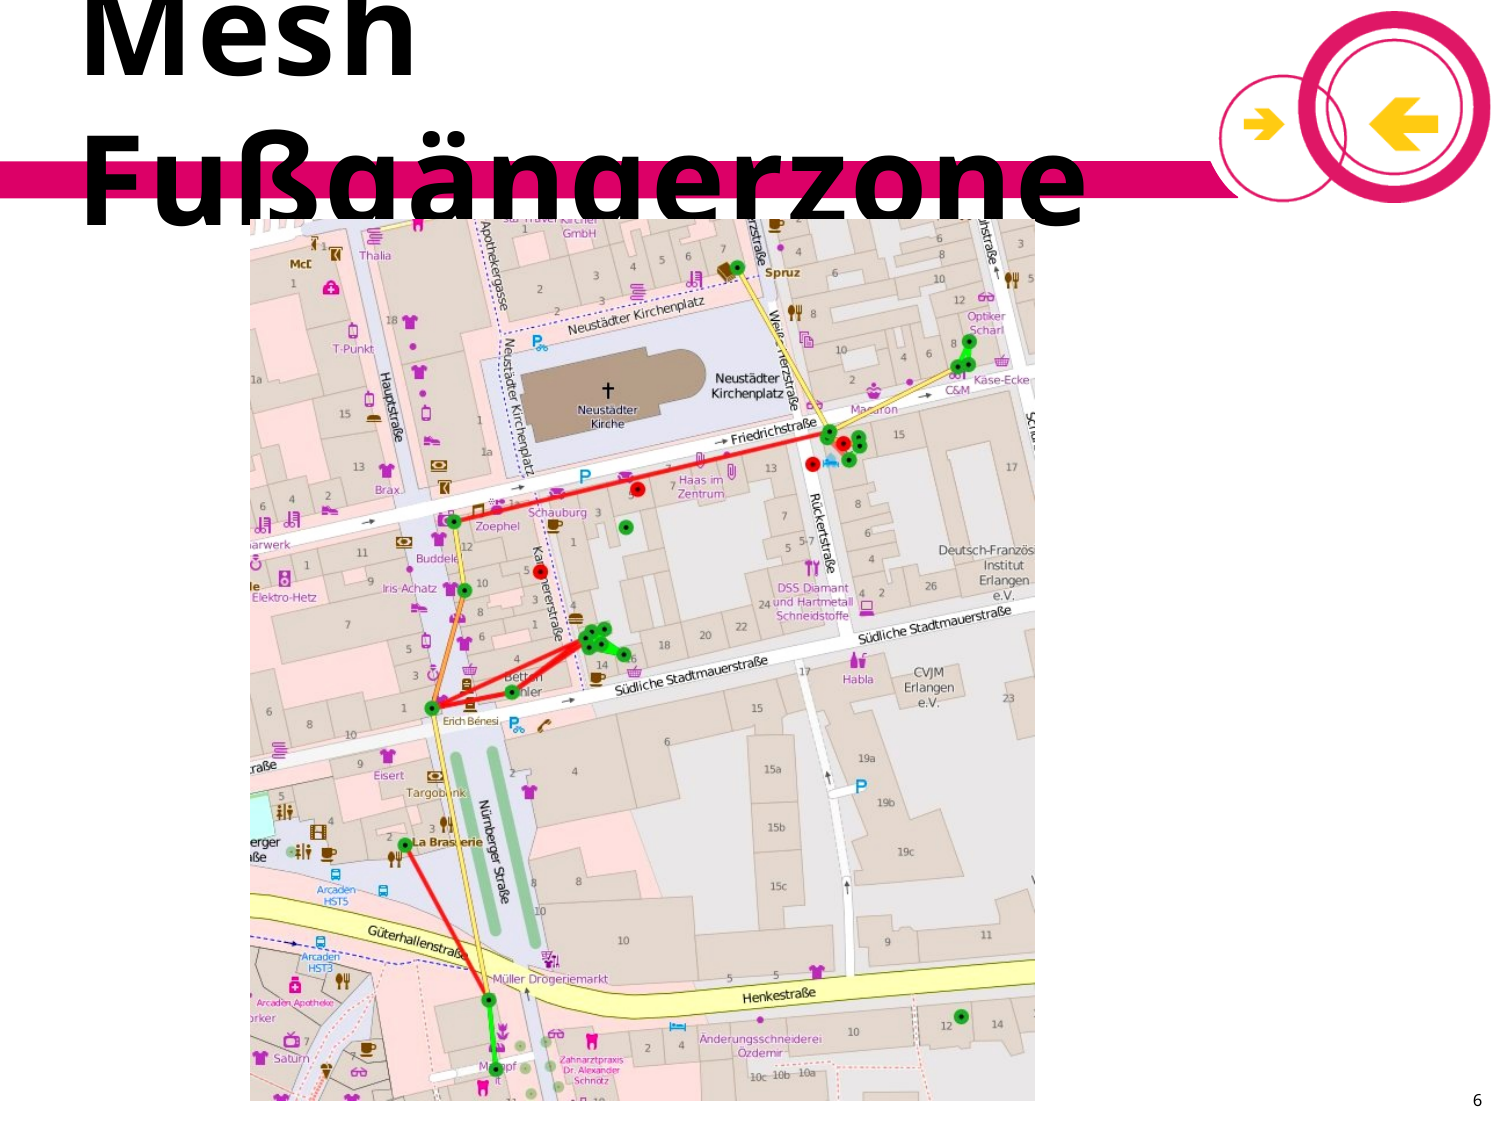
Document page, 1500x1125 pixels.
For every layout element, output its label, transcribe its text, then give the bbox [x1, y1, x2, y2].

picture [1218, 11, 1491, 203]
picture [250, 219, 1035, 1101]
title Mesh Fußgängerzone [76, 40, 1258, 161]
slide_number <Foliennummer> [1202, 1077, 1483, 1125]
